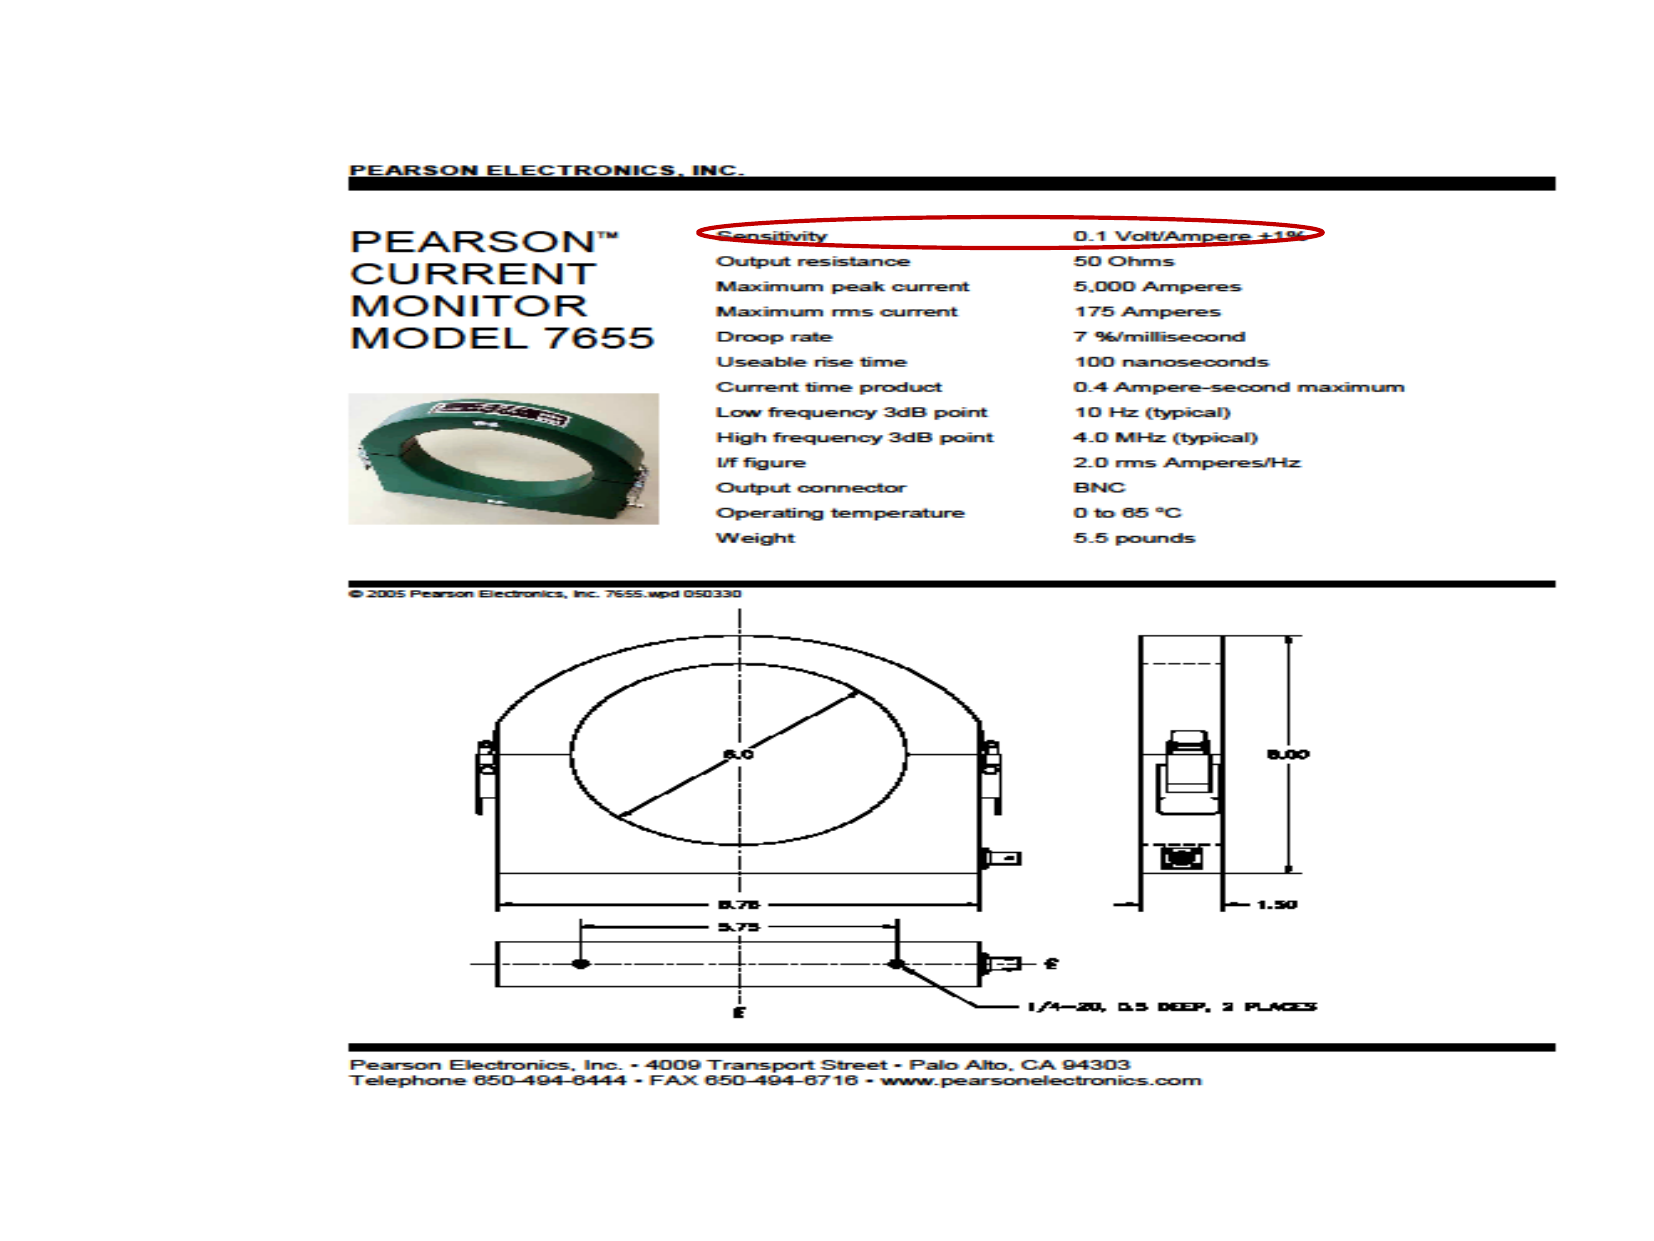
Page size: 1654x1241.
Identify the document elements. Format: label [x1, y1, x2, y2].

chart [91, 72, 1611, 1179]
